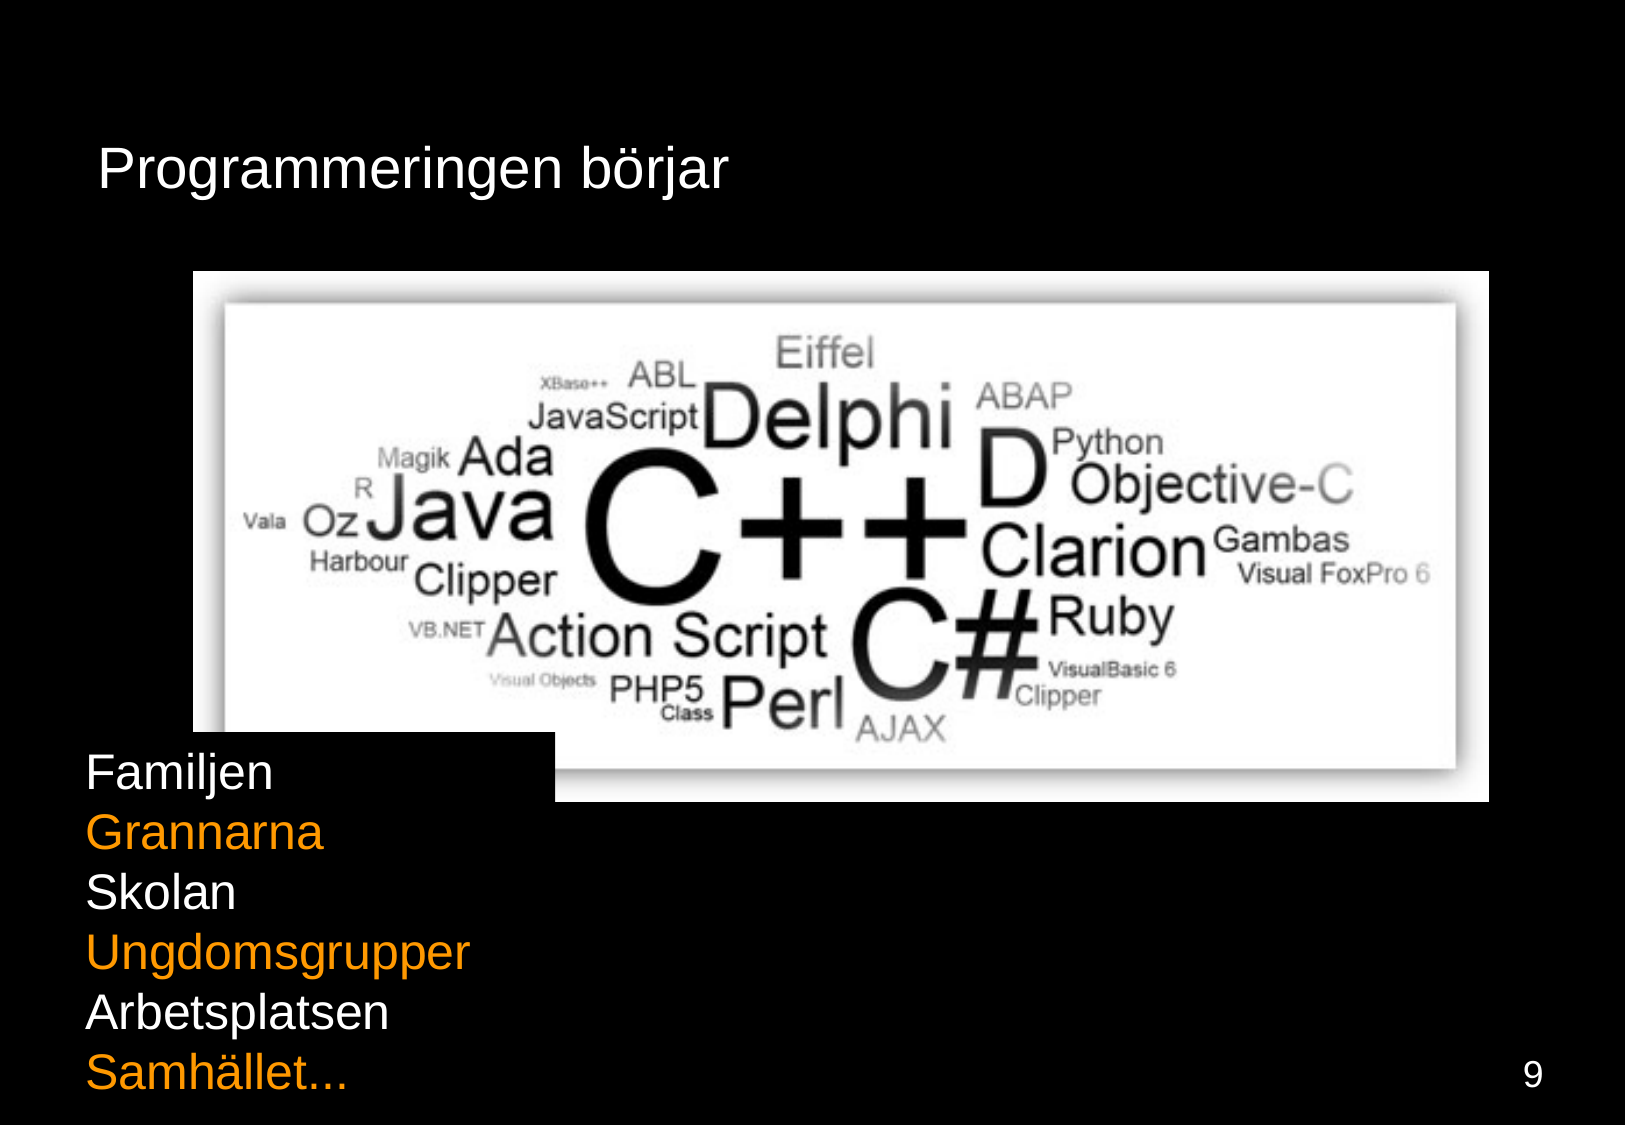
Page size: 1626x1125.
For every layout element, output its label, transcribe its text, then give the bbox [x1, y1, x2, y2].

text_box Programmeringen börjar [82, 97, 769, 213]
picture [193, 271, 1489, 802]
text_box <nummer> [1518, 1042, 1619, 1103]
text_box Familjen Grannarna Skolan Ungdomsgrupper Arbetsplatsen Samhället... [70, 732, 556, 1108]
